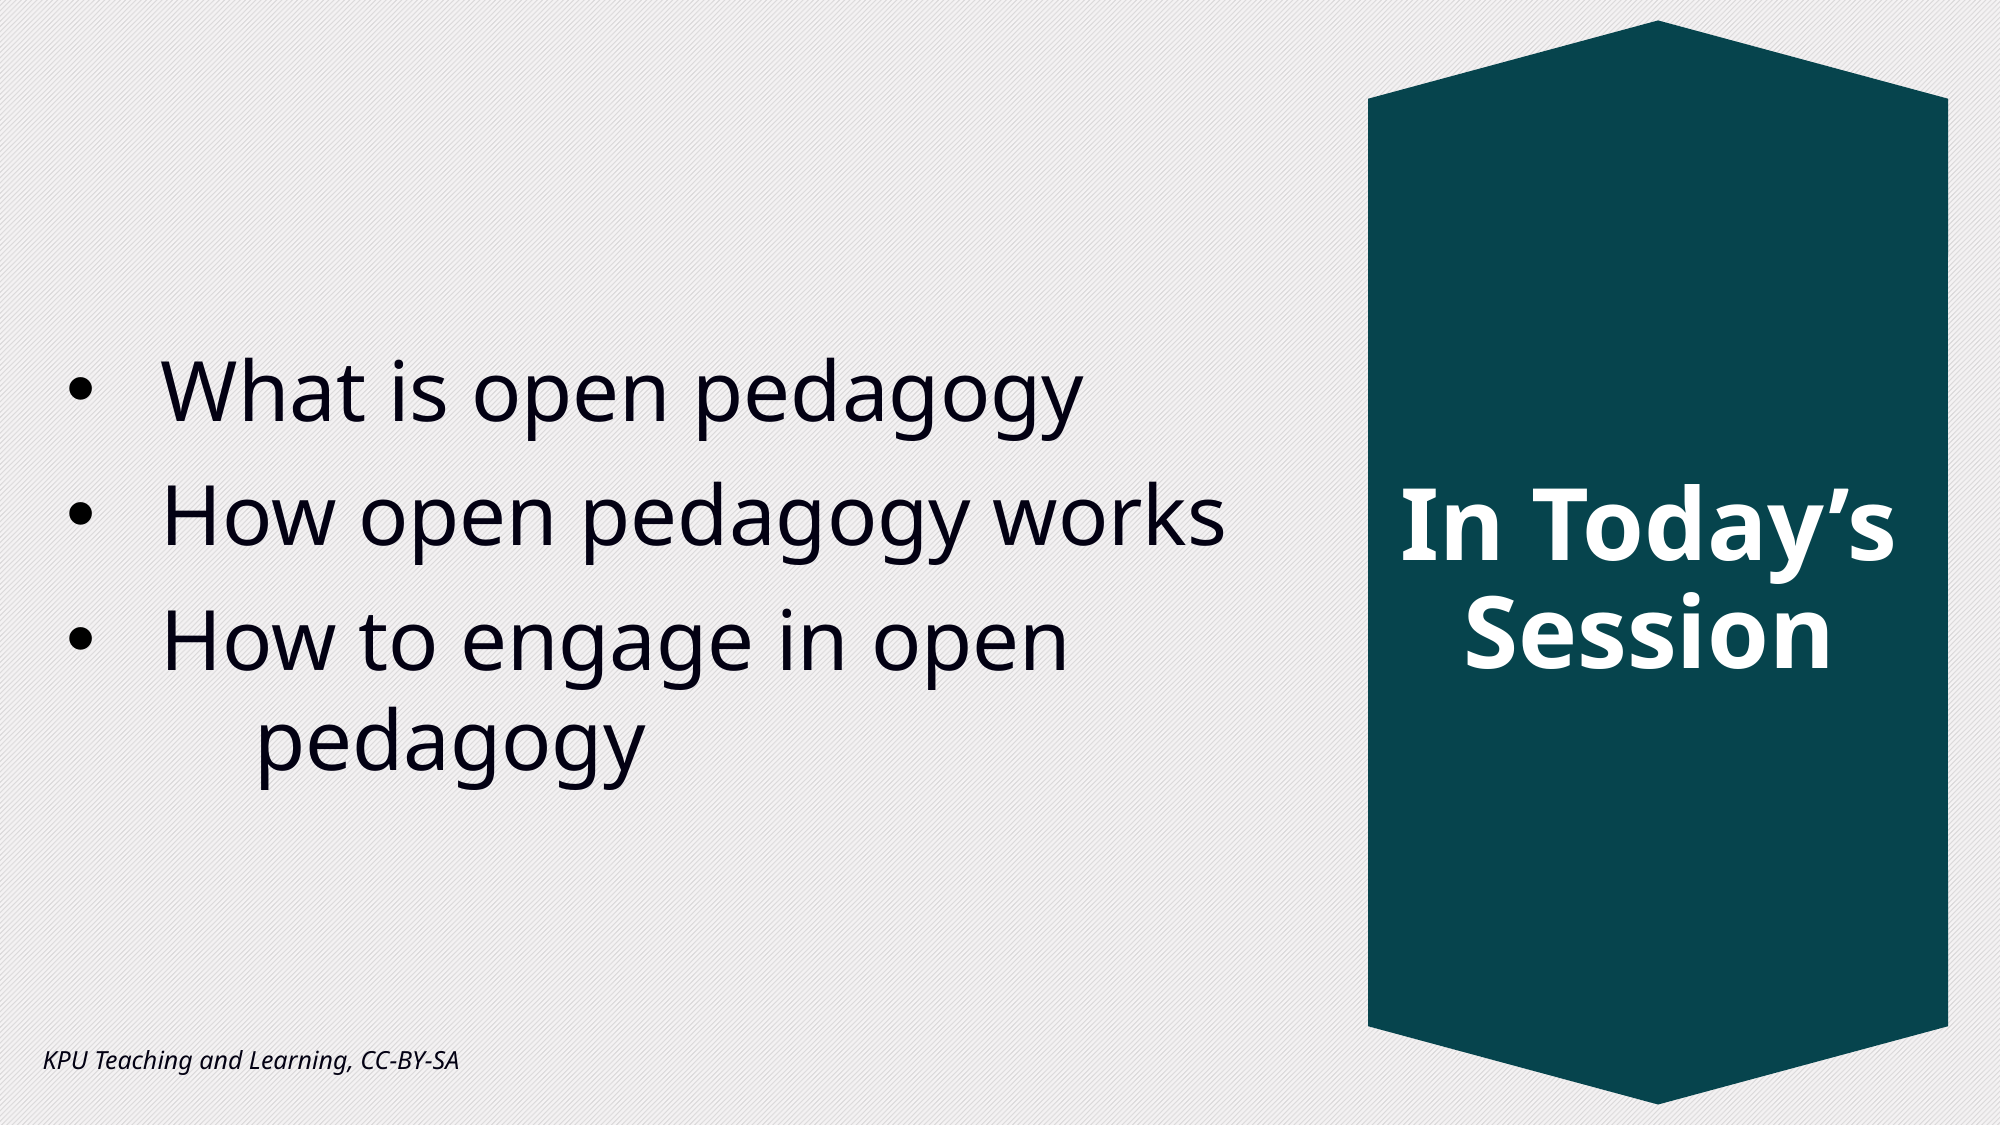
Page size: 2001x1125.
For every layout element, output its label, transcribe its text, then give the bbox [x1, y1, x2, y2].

title In Today’s Session [1368, 466, 1931, 646]
text_box KPU Teaching and Learning, CC-BY-SA [27, 1029, 1155, 1090]
list What is open pedagogy How open pedagogy works How to engage in open pedagogy [51, 144, 1284, 981]
